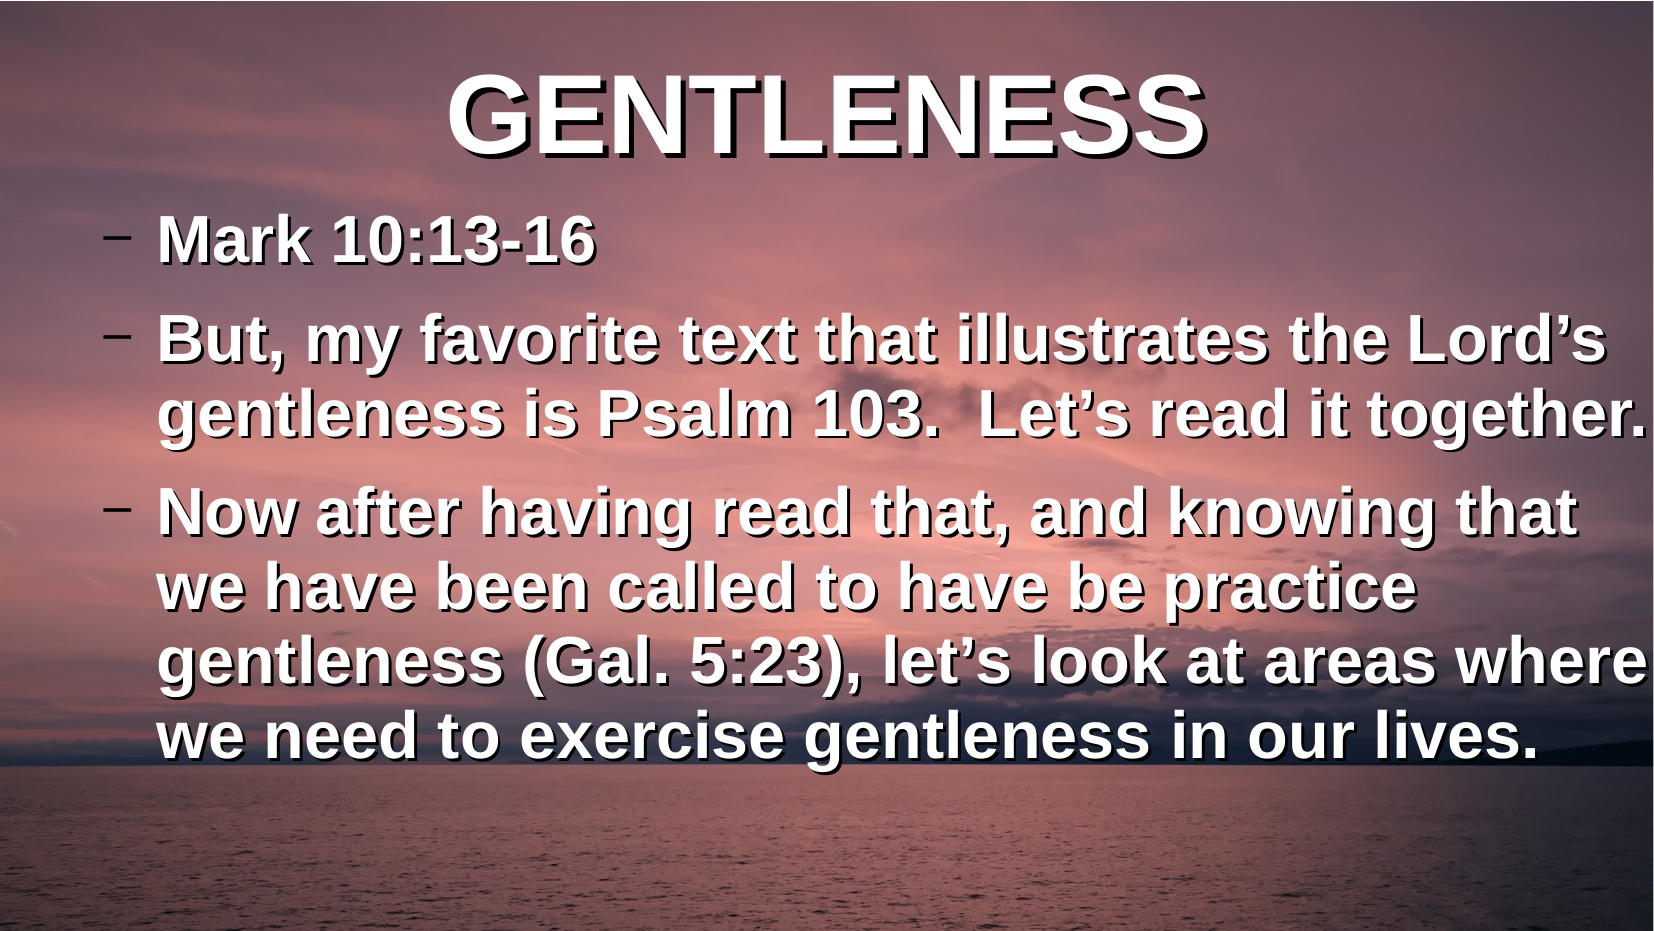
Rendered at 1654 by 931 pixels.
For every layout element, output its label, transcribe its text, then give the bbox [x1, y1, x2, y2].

list Mark 10:13-16 But, my favorite text that illustrates the Lord’s gentleness is Psalm 103. Let’s read it together. Now after having read that, and knowing that we have been called to have be practice gentleness (Gal. 5:23), let’s look at areas where we need to exercise gentleness in our lives. [15, 202, 1654, 931]
title GENTLENESS [82, 37, 1571, 193]
picture [0, 1, 1654, 931]
